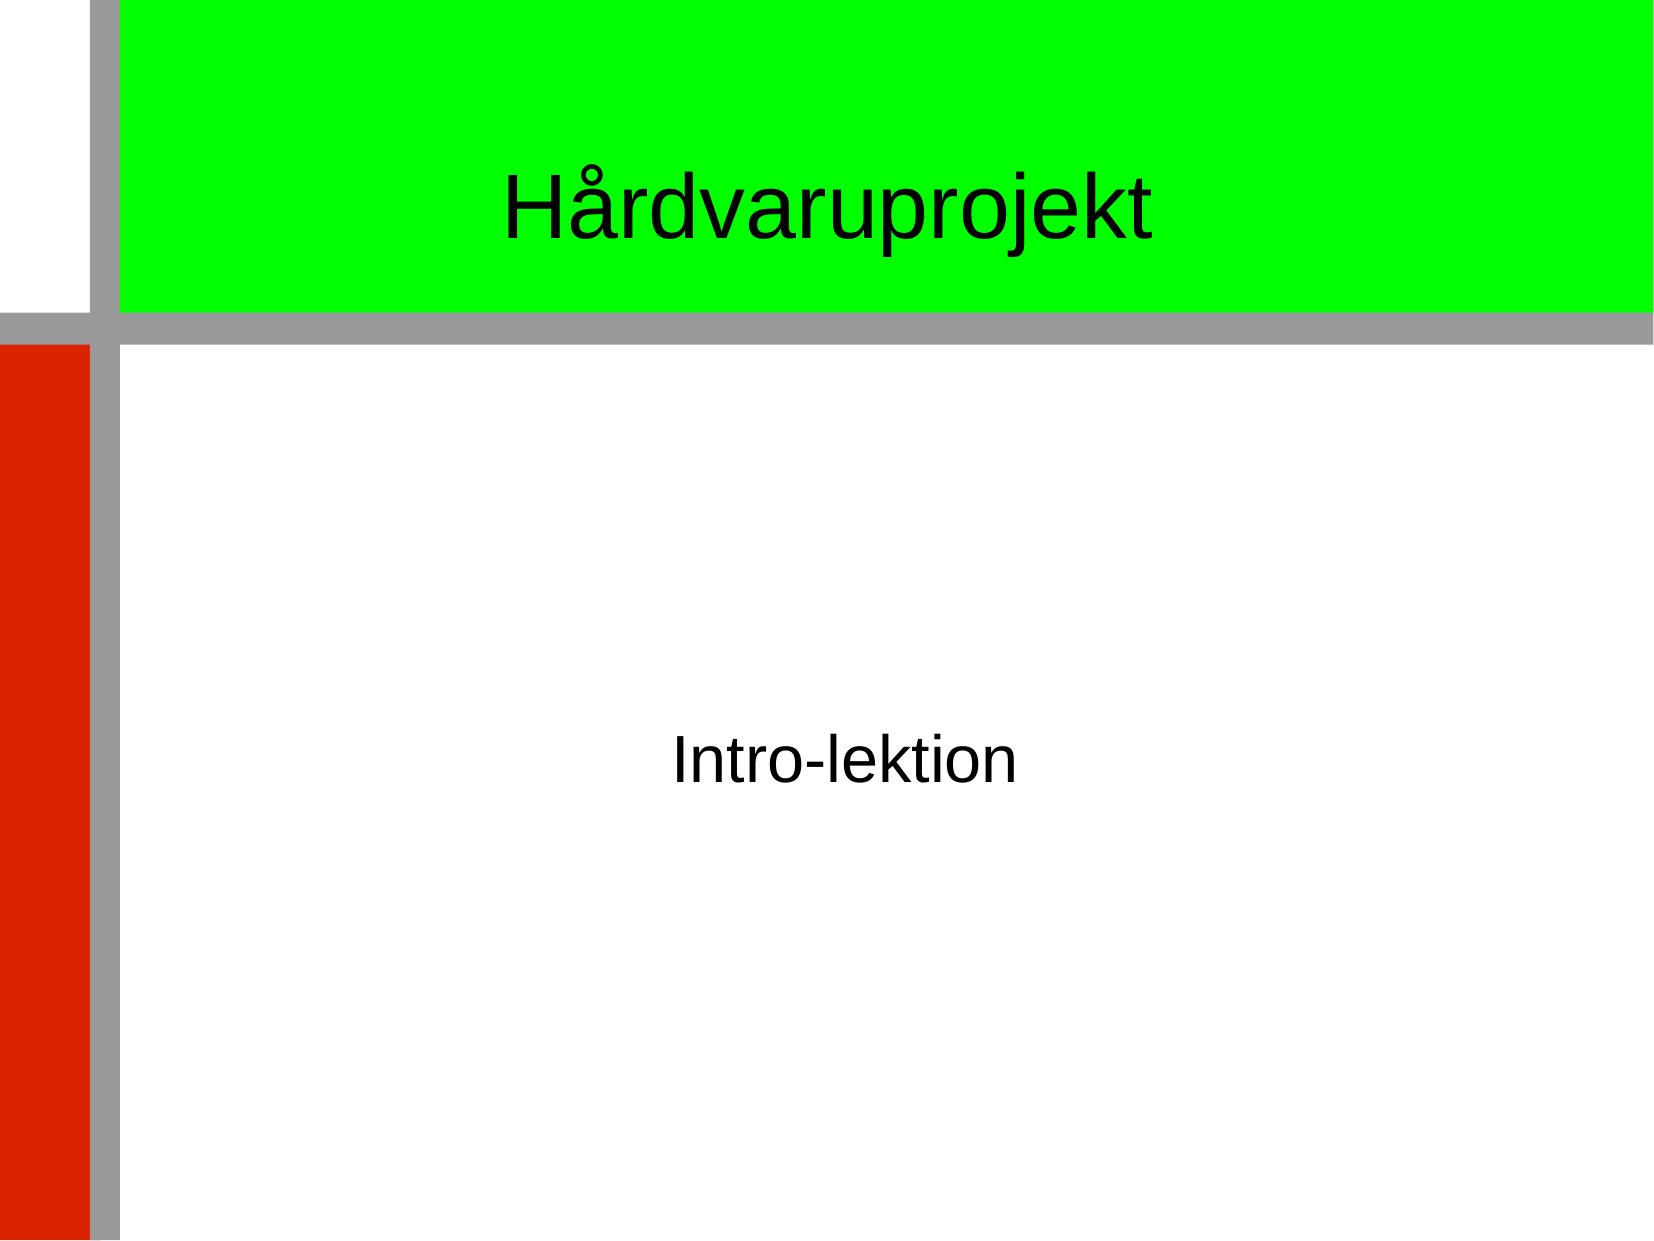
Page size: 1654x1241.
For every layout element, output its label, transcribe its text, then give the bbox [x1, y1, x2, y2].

subtitle Intro-lektion [121, 391, 1534, 1127]
title Hårdvaruprojekt [121, 102, 1534, 311]
